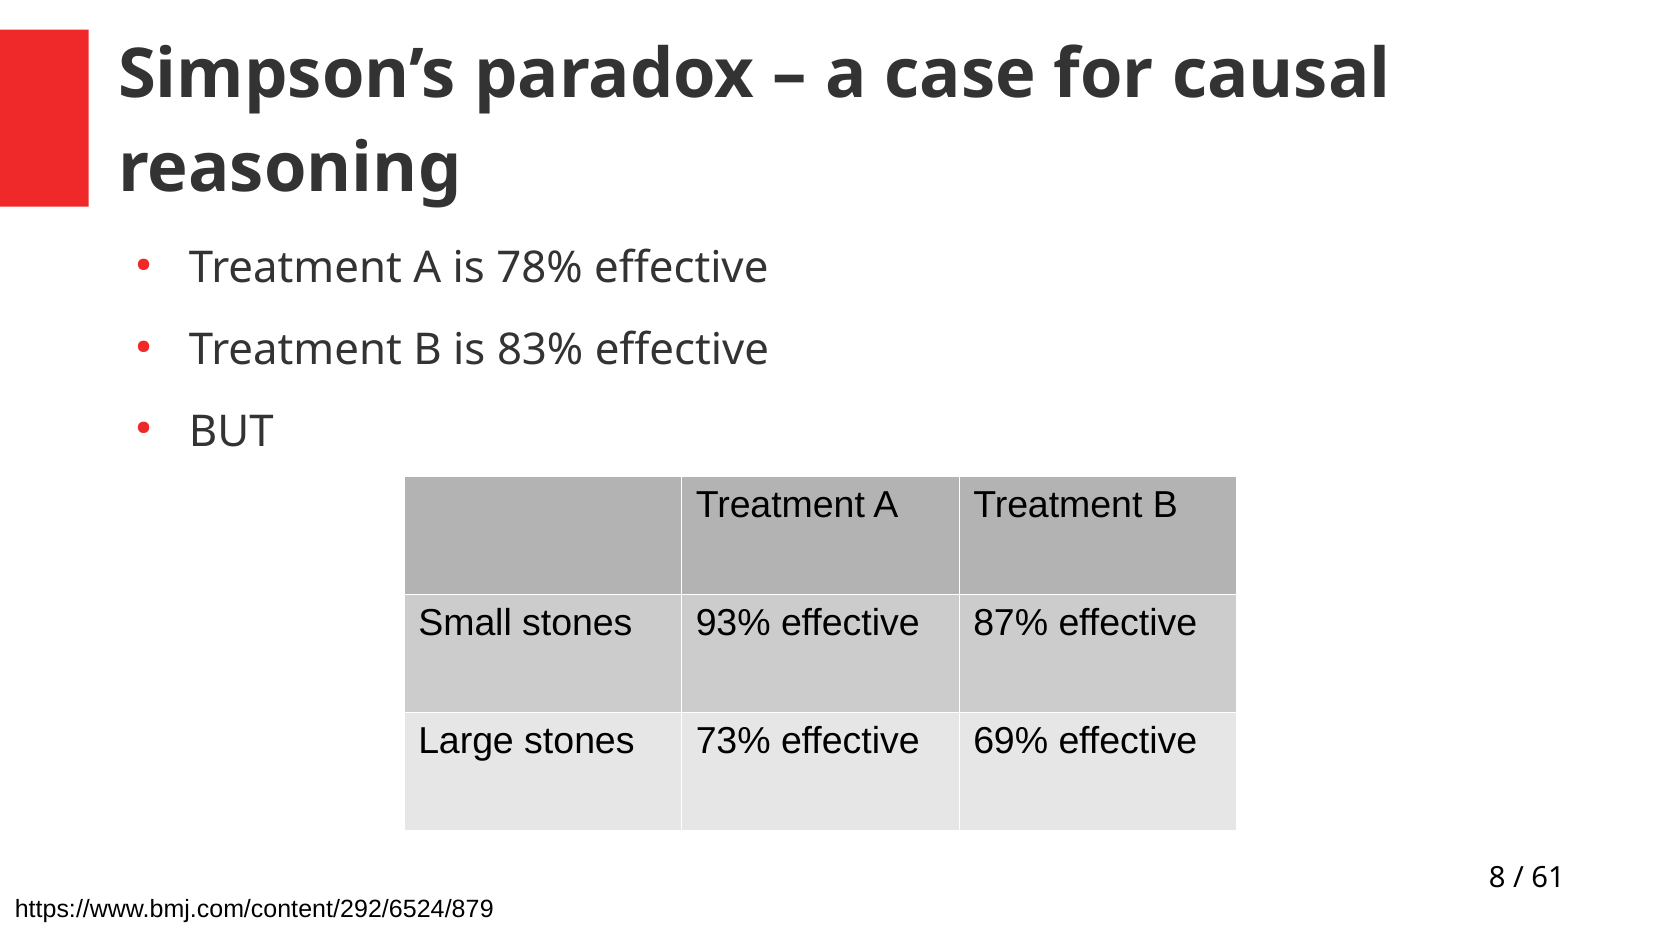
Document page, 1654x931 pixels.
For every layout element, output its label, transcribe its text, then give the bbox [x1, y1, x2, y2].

table_header [405, 477, 681, 594]
table_cell 73% effective [682, 713, 959, 830]
table_cell 87% effective [960, 595, 1236, 712]
table_header Treatment A [682, 477, 959, 594]
list Treatment A is 78% effective Treatment B is 83% effective BUT [118, 236, 1595, 798]
table_header Treatment B [960, 477, 1236, 594]
table_cell 93% effective [682, 595, 959, 712]
text_box https://www.bmj.com/content/292/6524/879 [0, 887, 1093, 931]
table_cell Large stones [405, 713, 681, 830]
title Simpson’s paradox – a case for causal reasoning [118, 24, 1595, 212]
table_cell Small stones [405, 595, 681, 712]
table_cell 69% effective [960, 713, 1236, 830]
